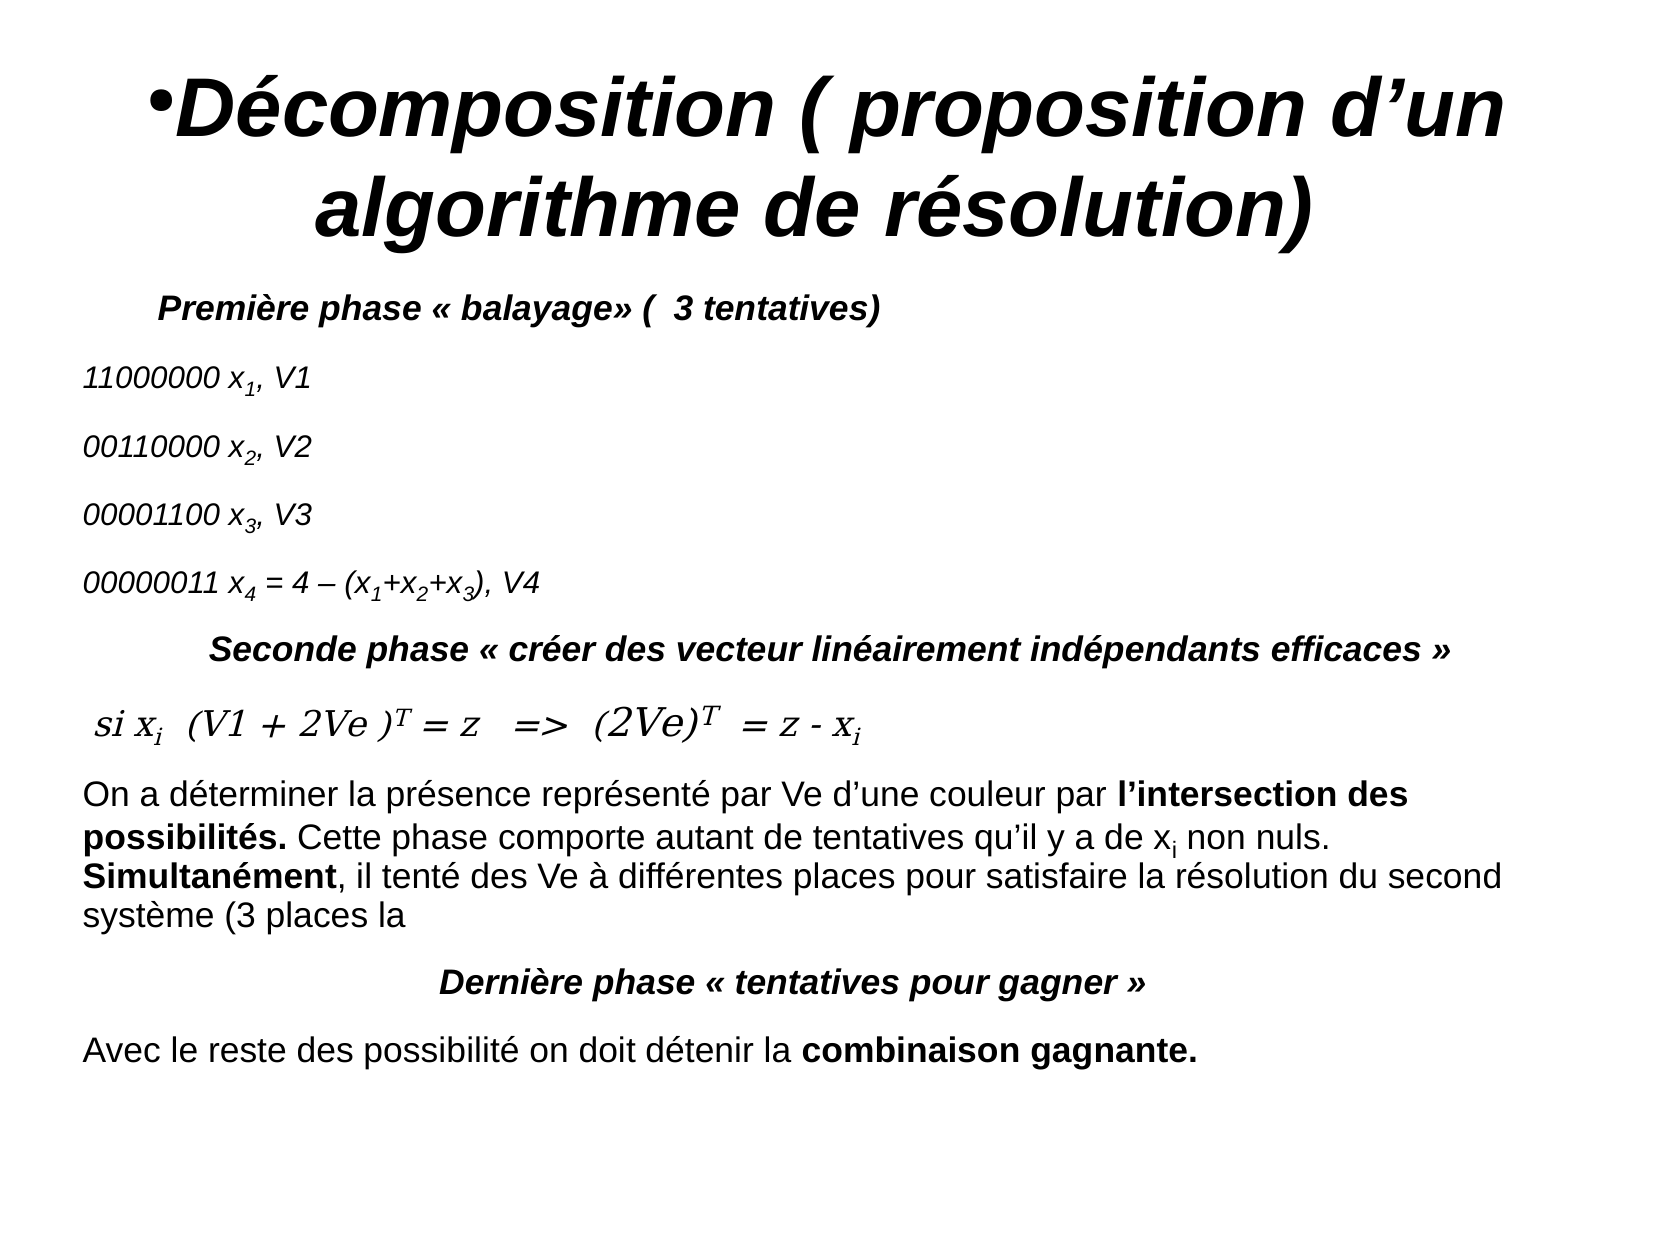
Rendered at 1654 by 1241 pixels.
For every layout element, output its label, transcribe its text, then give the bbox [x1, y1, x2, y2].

list Première phase « balayage» ( 3 tentatives) 11000000 x1, V1 00110000 x2, V2 00001100 x3, V3 00000011 x4 = 4 – (x1+x2+x3), V4 Seconde phase « créer des vecteur linéairement indépendants efficaces » si xi (V1 + 2Ve )T = z => (2Ve)T = z - xi On a déterminer la présence représenté par Ve d’une couleur par l’intersection des possibilités. Cette phase comporte autant de tentatives qu’il y a de xi non nuls. Simultanément, il tenté des Ve à différentes places pour satisfaire la résolution du second système (3 places la Dernière phase « tentatives pour gagner » Avec le reste des possibilité on doit détenir la combinaison gagnante. [82, 290, 1571, 1109]
title Décomposition ( proposition d’un algorithme de résolution) [82, 49, 1571, 257]
